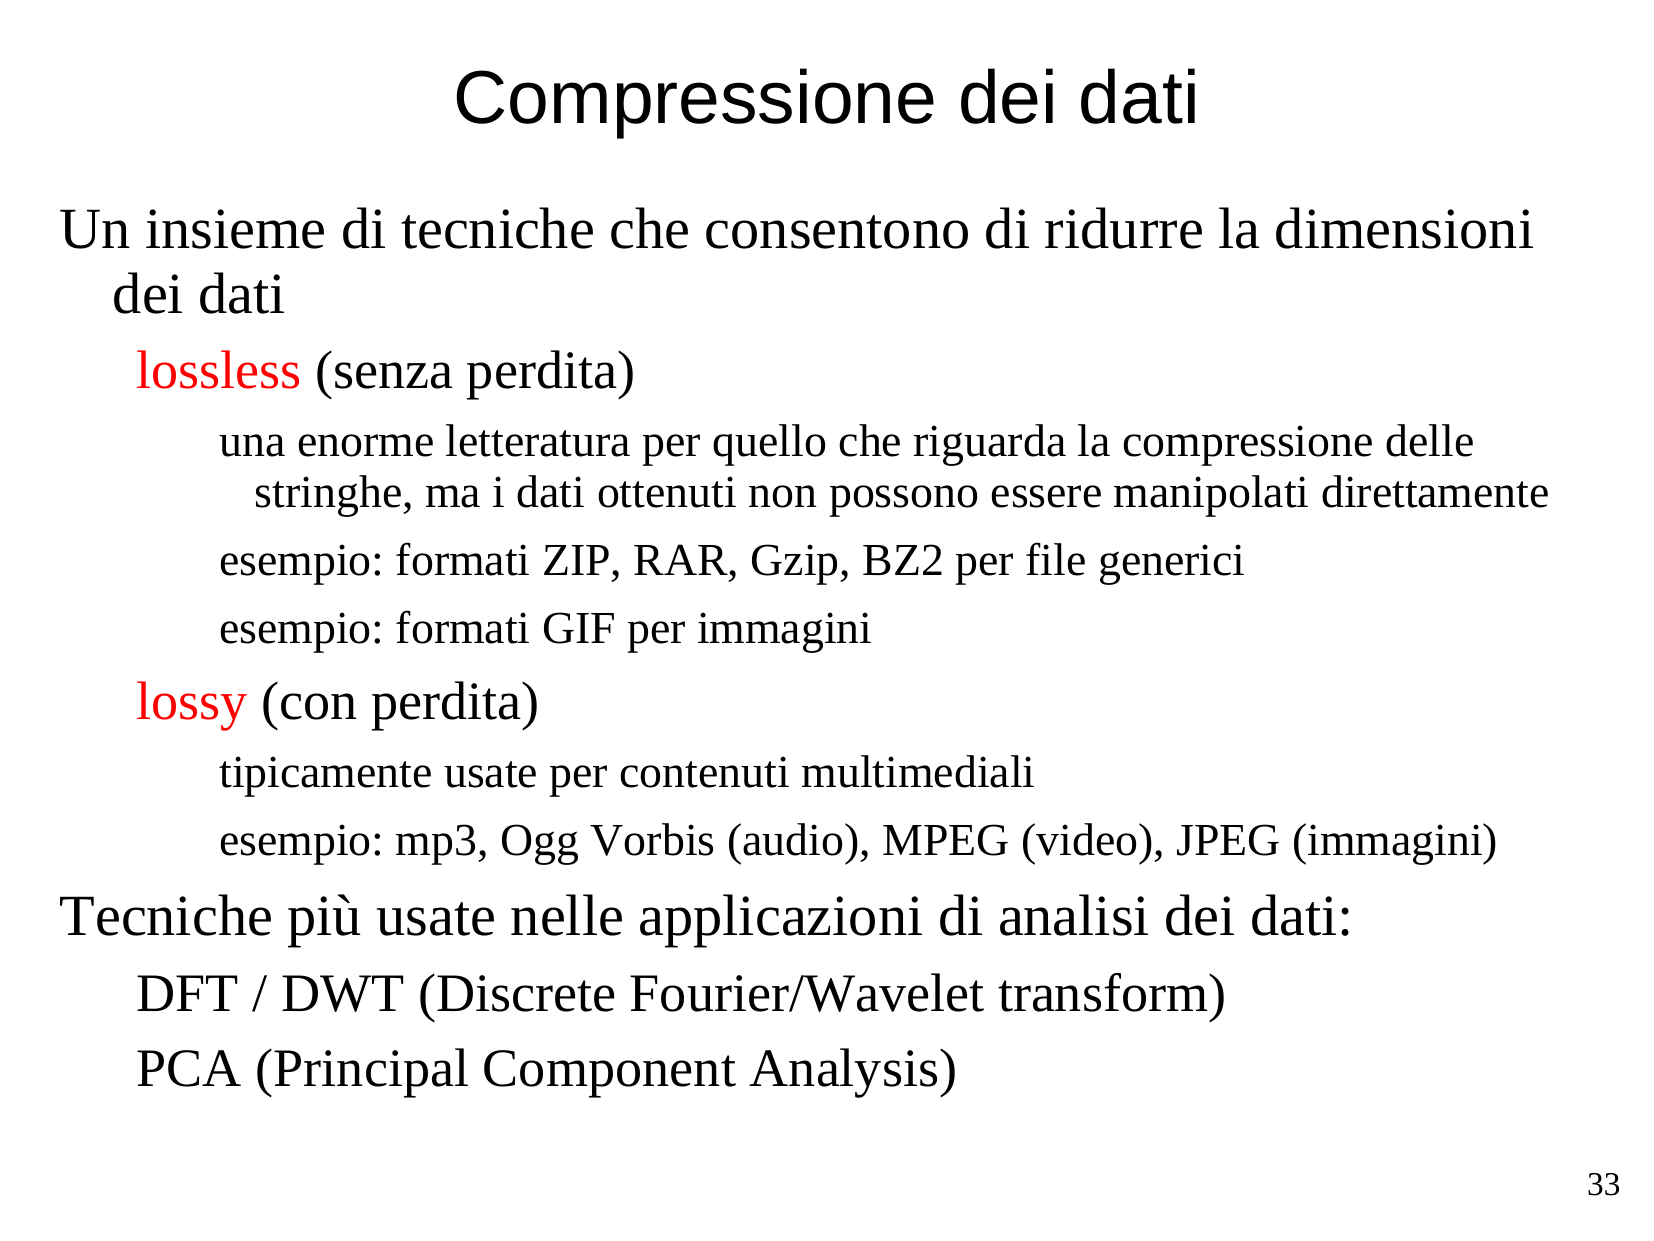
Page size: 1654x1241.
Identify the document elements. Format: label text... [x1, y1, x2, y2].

list Un insieme di tecniche che consentono di ridurre la dimensioni dei dati lossless (senza perdita) una enorme letteratura per quello che riguarda la compressione delle stringhe, ma i dati ottenuti non possono essere manipolati direttamente esempio: formati ZIP, RAR, Gzip, BZ2 per file generici esempio: formati GIF per immagini lossy (con perdita) tipicamente usate per contenuti multimediali esempio: mp3, Ogg Vorbis (audio), MPEG (video), JPEG (immagini) Tecniche più usate nelle applicazioni di analisi dei dati: DFT / DWT (Discrete Fourier/Wavelet transform) PCA (Principal Component Analysis) [42, 196, 1612, 1187]
title Compressione dei dati [37, 30, 1617, 166]
